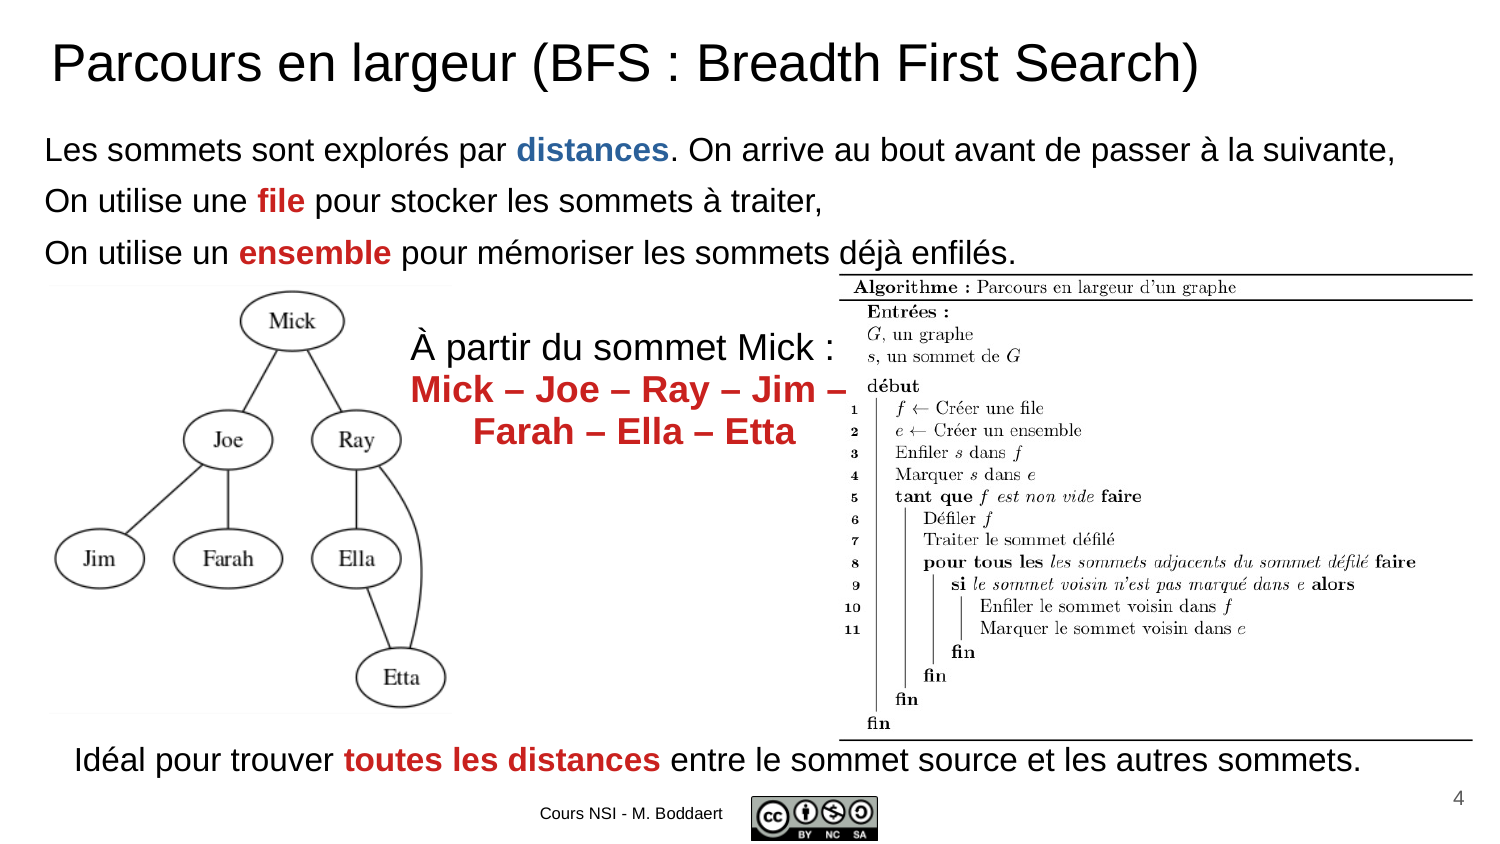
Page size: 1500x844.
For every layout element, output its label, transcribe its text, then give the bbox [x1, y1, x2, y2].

picture [838, 272, 1473, 742]
picture [751, 798, 878, 841]
slide_number <numéro> [1389, 764, 1480, 830]
text_box Les sommets sont explorés par distances. On arrive au bout avant de passer à la suivante, On utilise une file pour stocker les sommets à traiter, On utilise un ensemble pour mémoriser les sommets déjà enfilés. [29, 120, 1477, 384]
picture [49, 285, 452, 714]
text_box Idéal pour trouver toutes les distances entre le sommet source et les autres sommets. [59, 734, 1418, 798]
title Parcours en largeur (BFS : Breadth First Search) [51, 13, 1449, 108]
text_box À partir du sommet Mick : Mick – Joe – Ray – Jim – Farah – Ella – Etta [395, 318, 873, 473]
